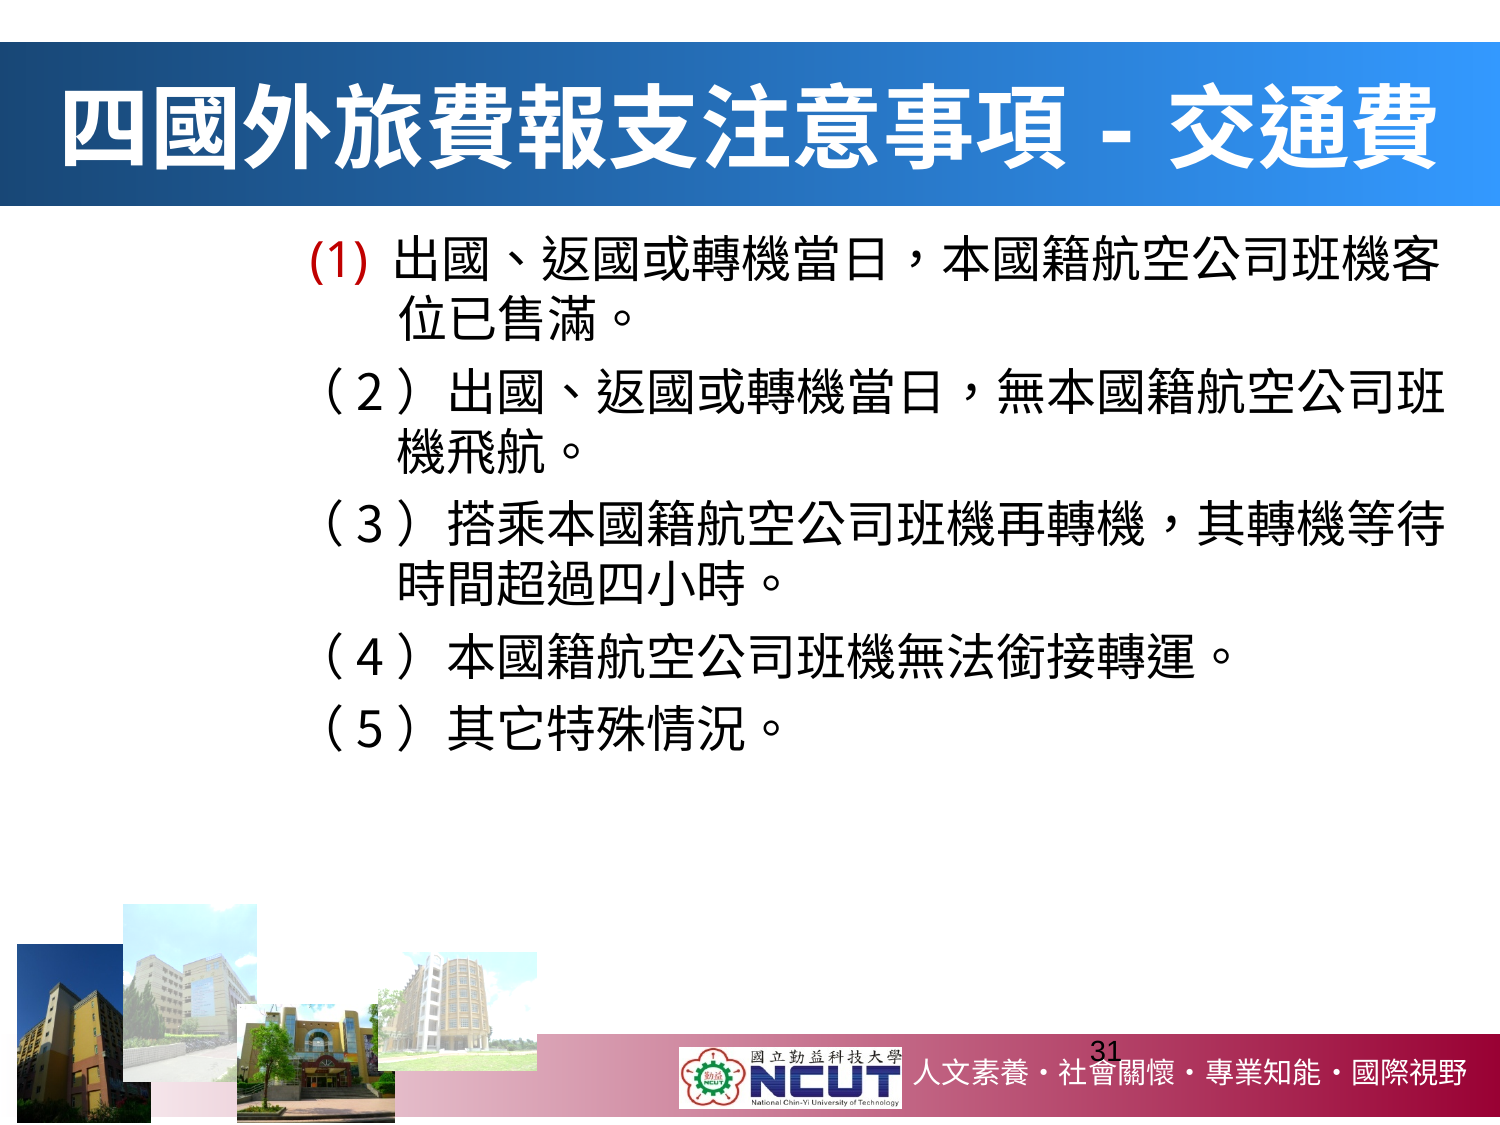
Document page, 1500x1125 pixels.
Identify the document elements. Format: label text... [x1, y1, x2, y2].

title 四國外旅費報支注意事項-交通費 [0, 42, 1500, 206]
text_box [1074, 1024, 1426, 1103]
list (1) 出國、返國或轉機當日，本國籍航空公司班機客位已售滿。 （2）出國、返國或轉機當日，無本國籍航空公司班機飛航。 （3）搭乘本國籍航空公司班機再轉機，其轉機等待時間超過四小時。 （4）本國籍航空公司班機無法銜接轉運。 （5）其它特殊情況。 [29, 220, 1471, 1047]
